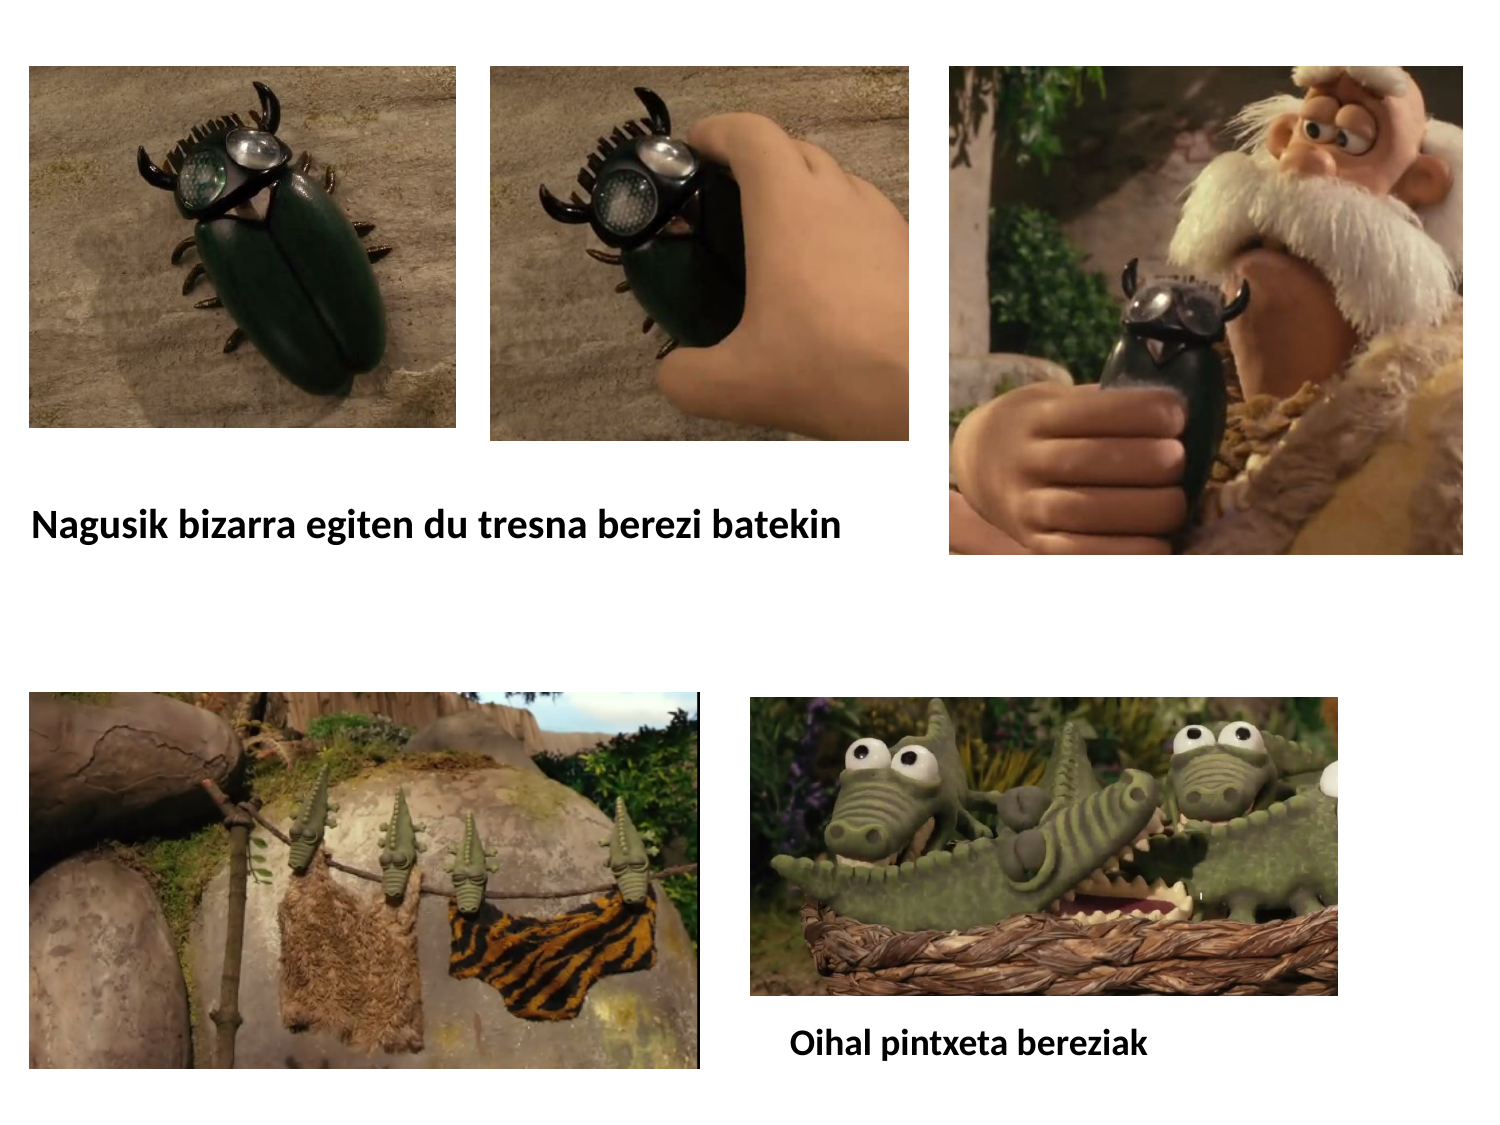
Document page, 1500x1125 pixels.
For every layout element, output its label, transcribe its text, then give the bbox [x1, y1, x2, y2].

picture [29, 692, 700, 1069]
text_box Oihal pintxeta bereziak [775, 1010, 1488, 1071]
picture [490, 66, 909, 441]
text_box Nagusik bizarra egiten du tresna berezi batekin [16, 489, 938, 555]
picture [29, 66, 456, 428]
picture [750, 697, 1338, 996]
picture [949, 66, 1463, 555]
